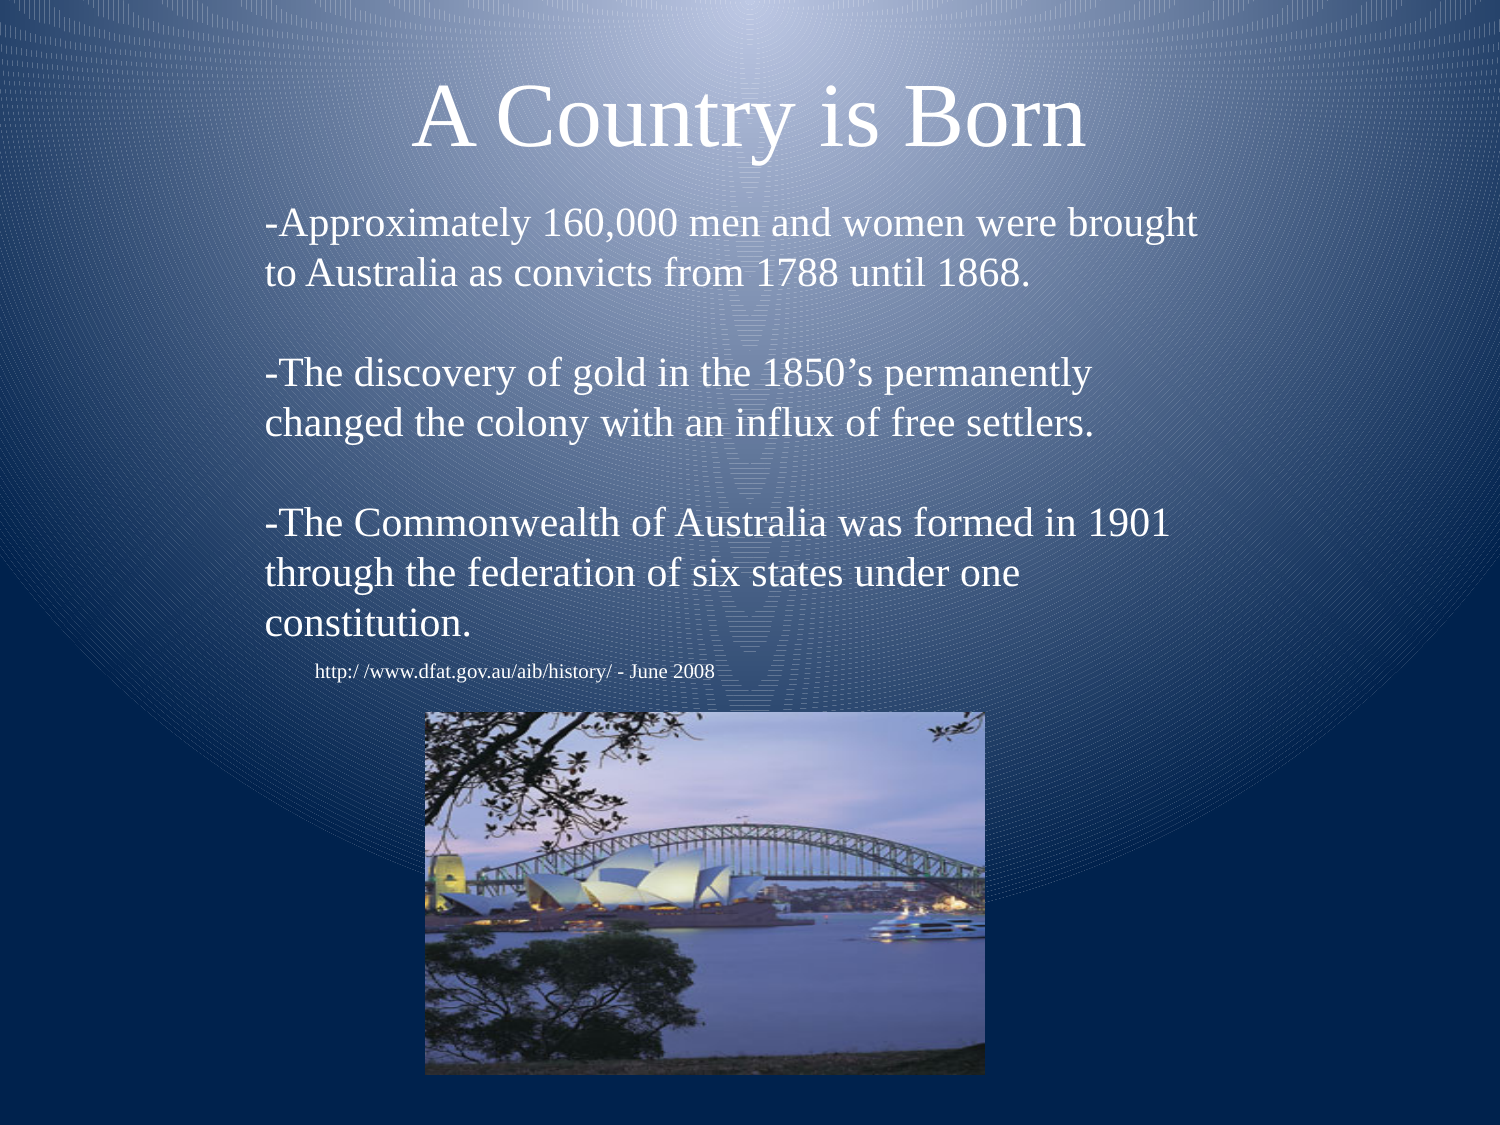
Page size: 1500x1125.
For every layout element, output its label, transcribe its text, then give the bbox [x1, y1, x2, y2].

title A Country is Born [75, 45, 1425, 175]
text_box http:/ /www.dfat.gov.au/aib/history/ - June 2008 [299, 650, 1138, 690]
picture [425, 712, 985, 1075]
text_box -Approximately 160,000 men and women were brought to Australia as convicts from 1788 until 1868. -The discovery of gold in the 1850’s permanently changed the colony with an influx of free settlers. -The Commonwealth of Australia was formed in 1901 through the federation of six states under one constitution. [249, 187, 1238, 703]
